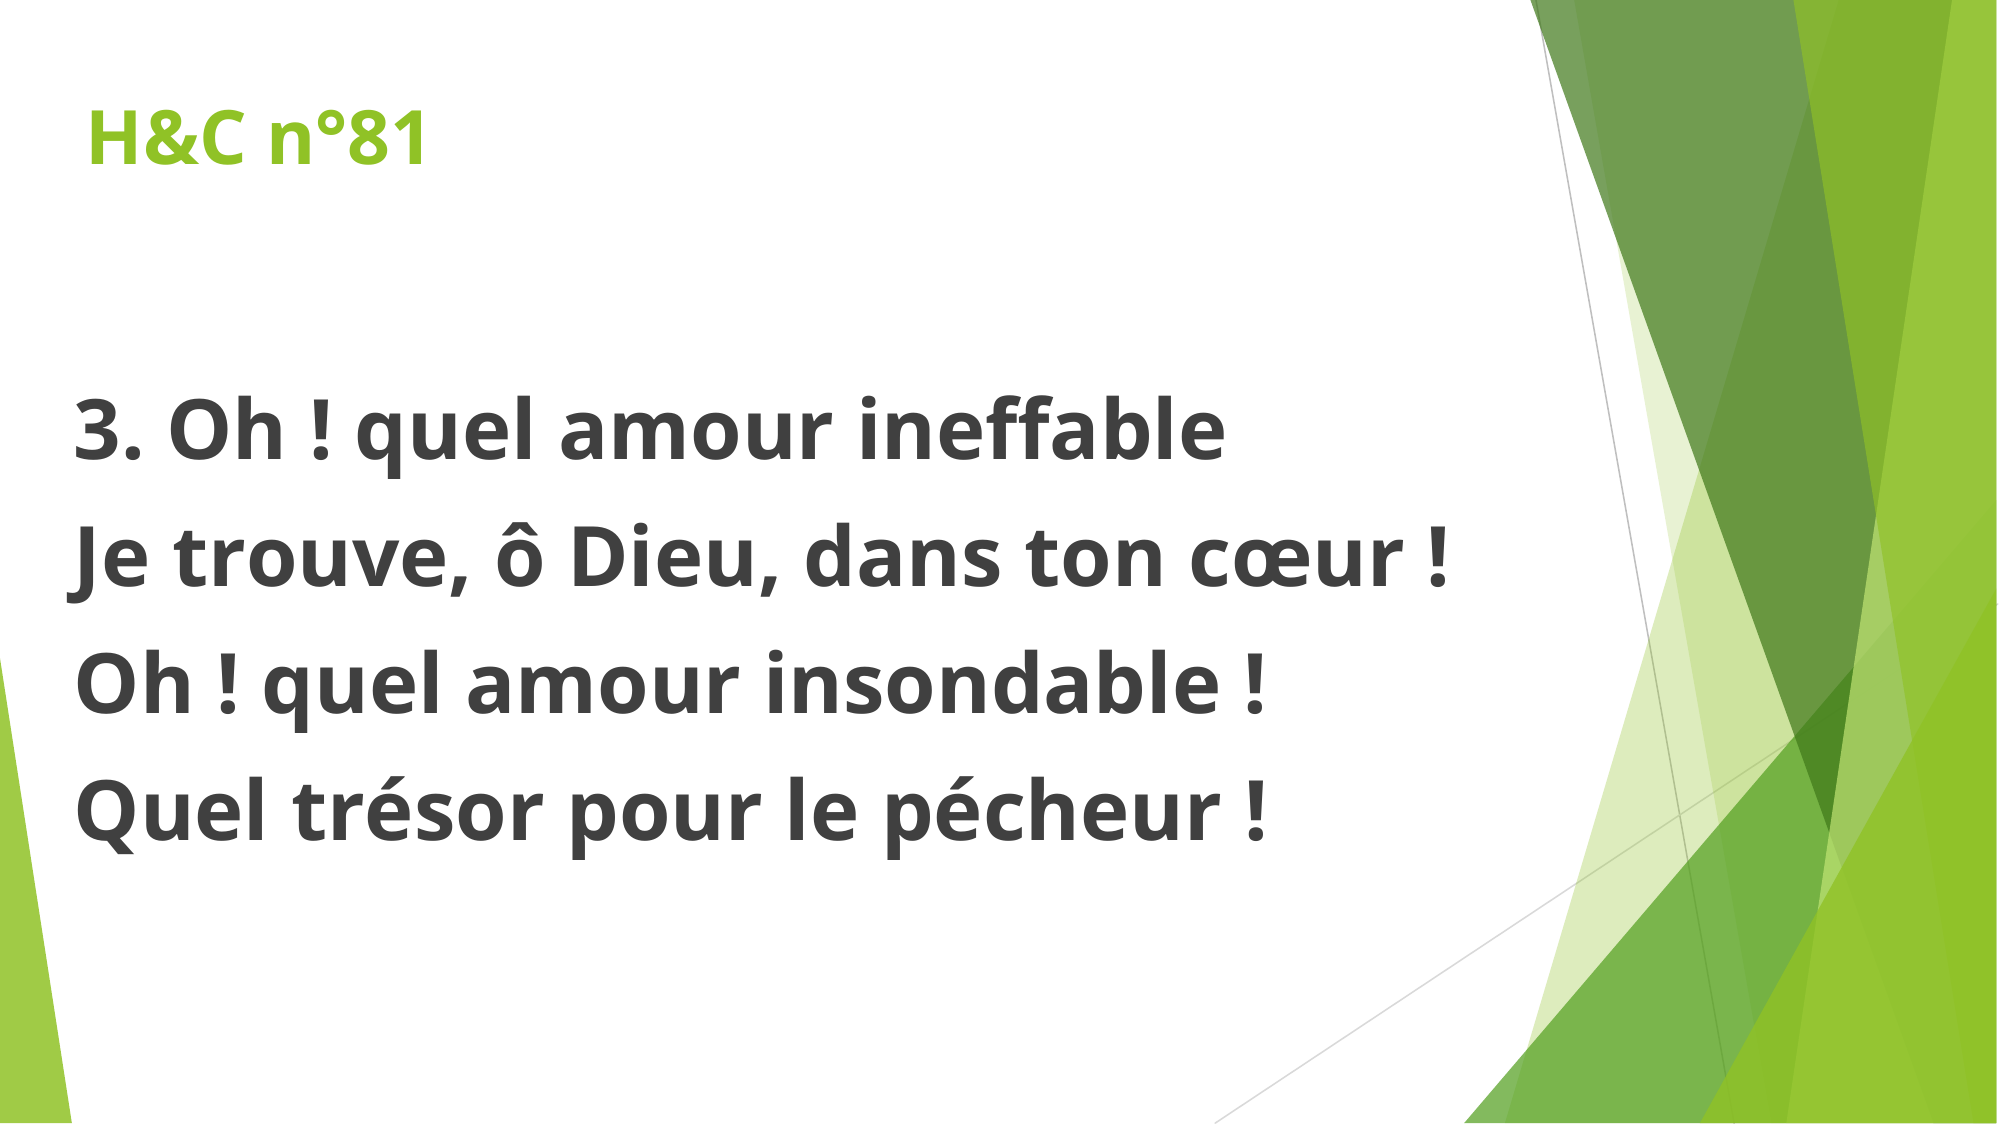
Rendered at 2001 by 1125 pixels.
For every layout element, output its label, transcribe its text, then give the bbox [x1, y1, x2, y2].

text_box 3. Oh ! quel amour ineffable Je trouve, ô Dieu, dans ton cœur ! Oh ! quel amour insondable ! Quel trésor pour le pécheur ! [59, 354, 1985, 1075]
text_box H&C n°81 [70, 82, 497, 189]
